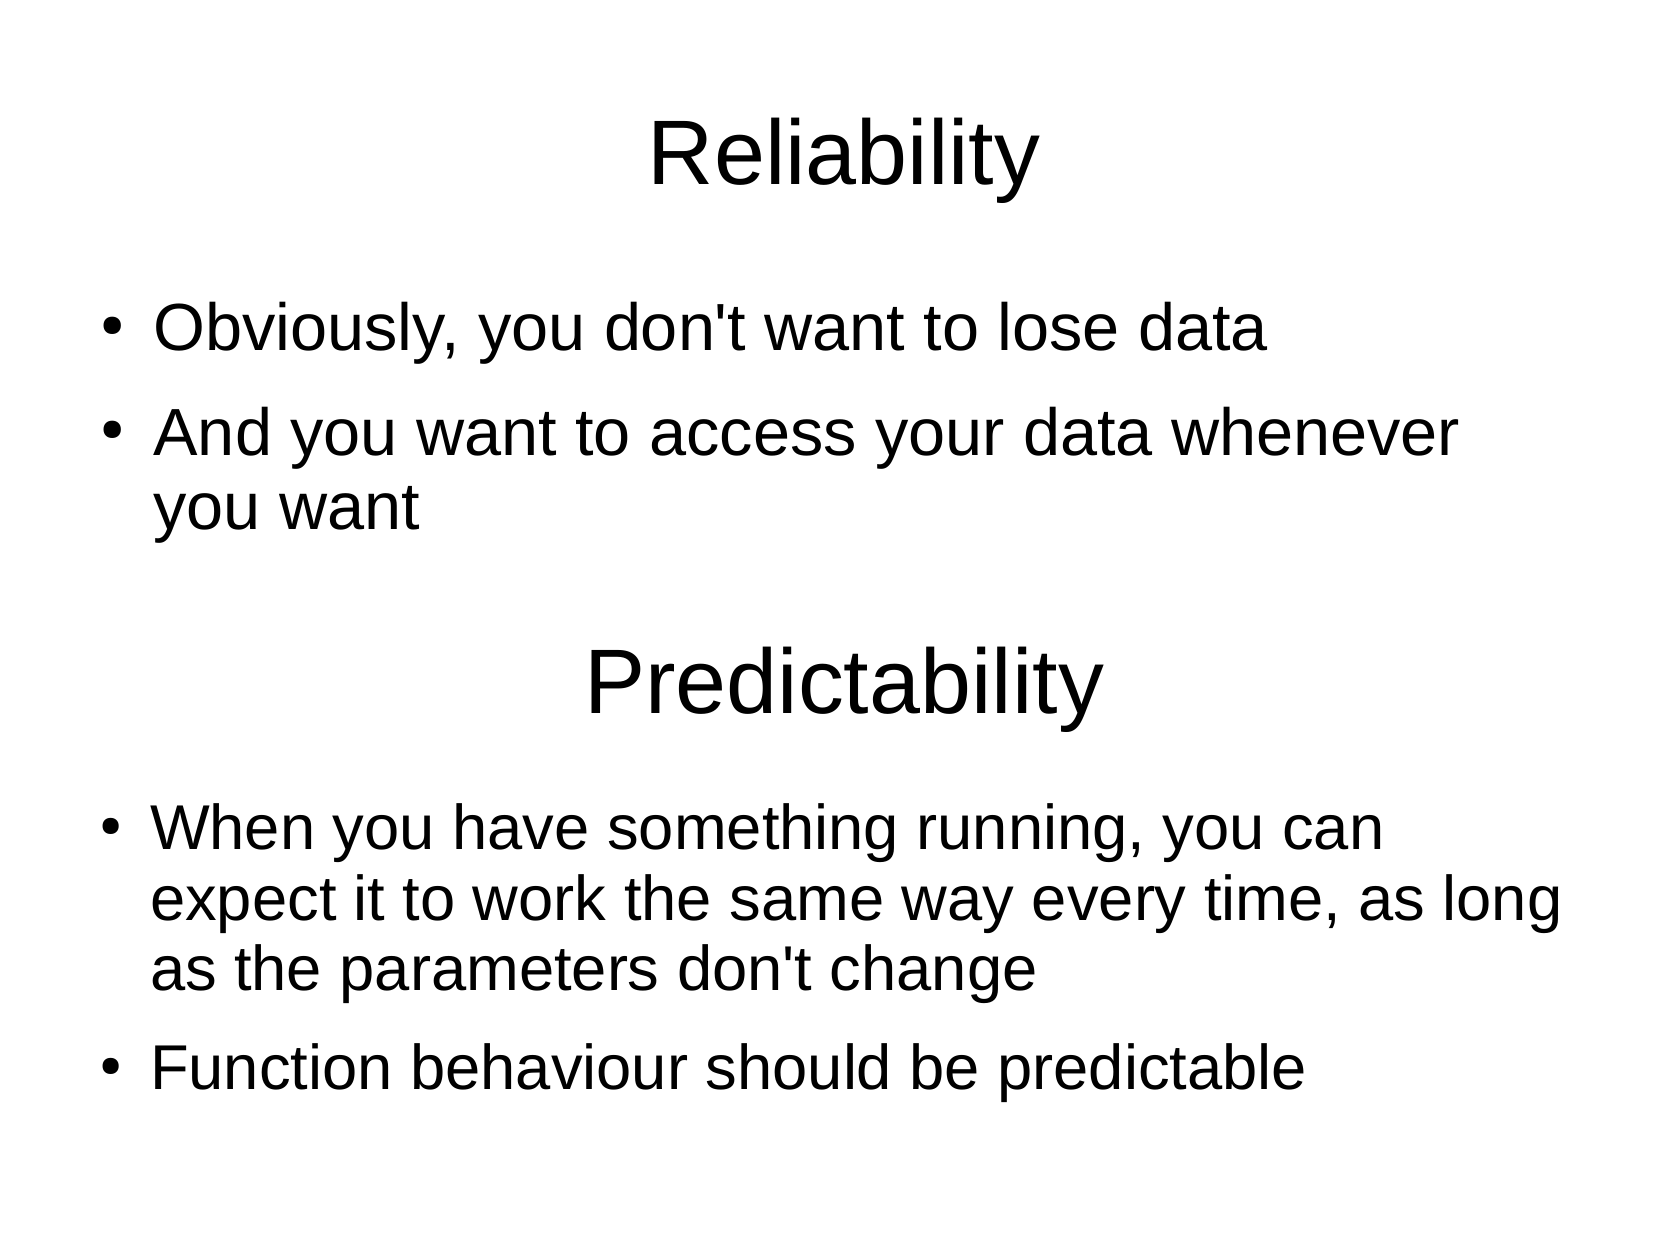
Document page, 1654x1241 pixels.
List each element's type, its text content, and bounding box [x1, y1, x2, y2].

title Predictability [82, 578, 1571, 786]
list When you have something running, you can expect it to work the same way every time, as long as the parameters don't change Function behaviour should be predictable [82, 792, 1571, 1105]
list Obviously, you don't want to lose data And you want to access your data whenever you want [82, 290, 1571, 578]
title Reliability [82, 49, 1571, 257]
